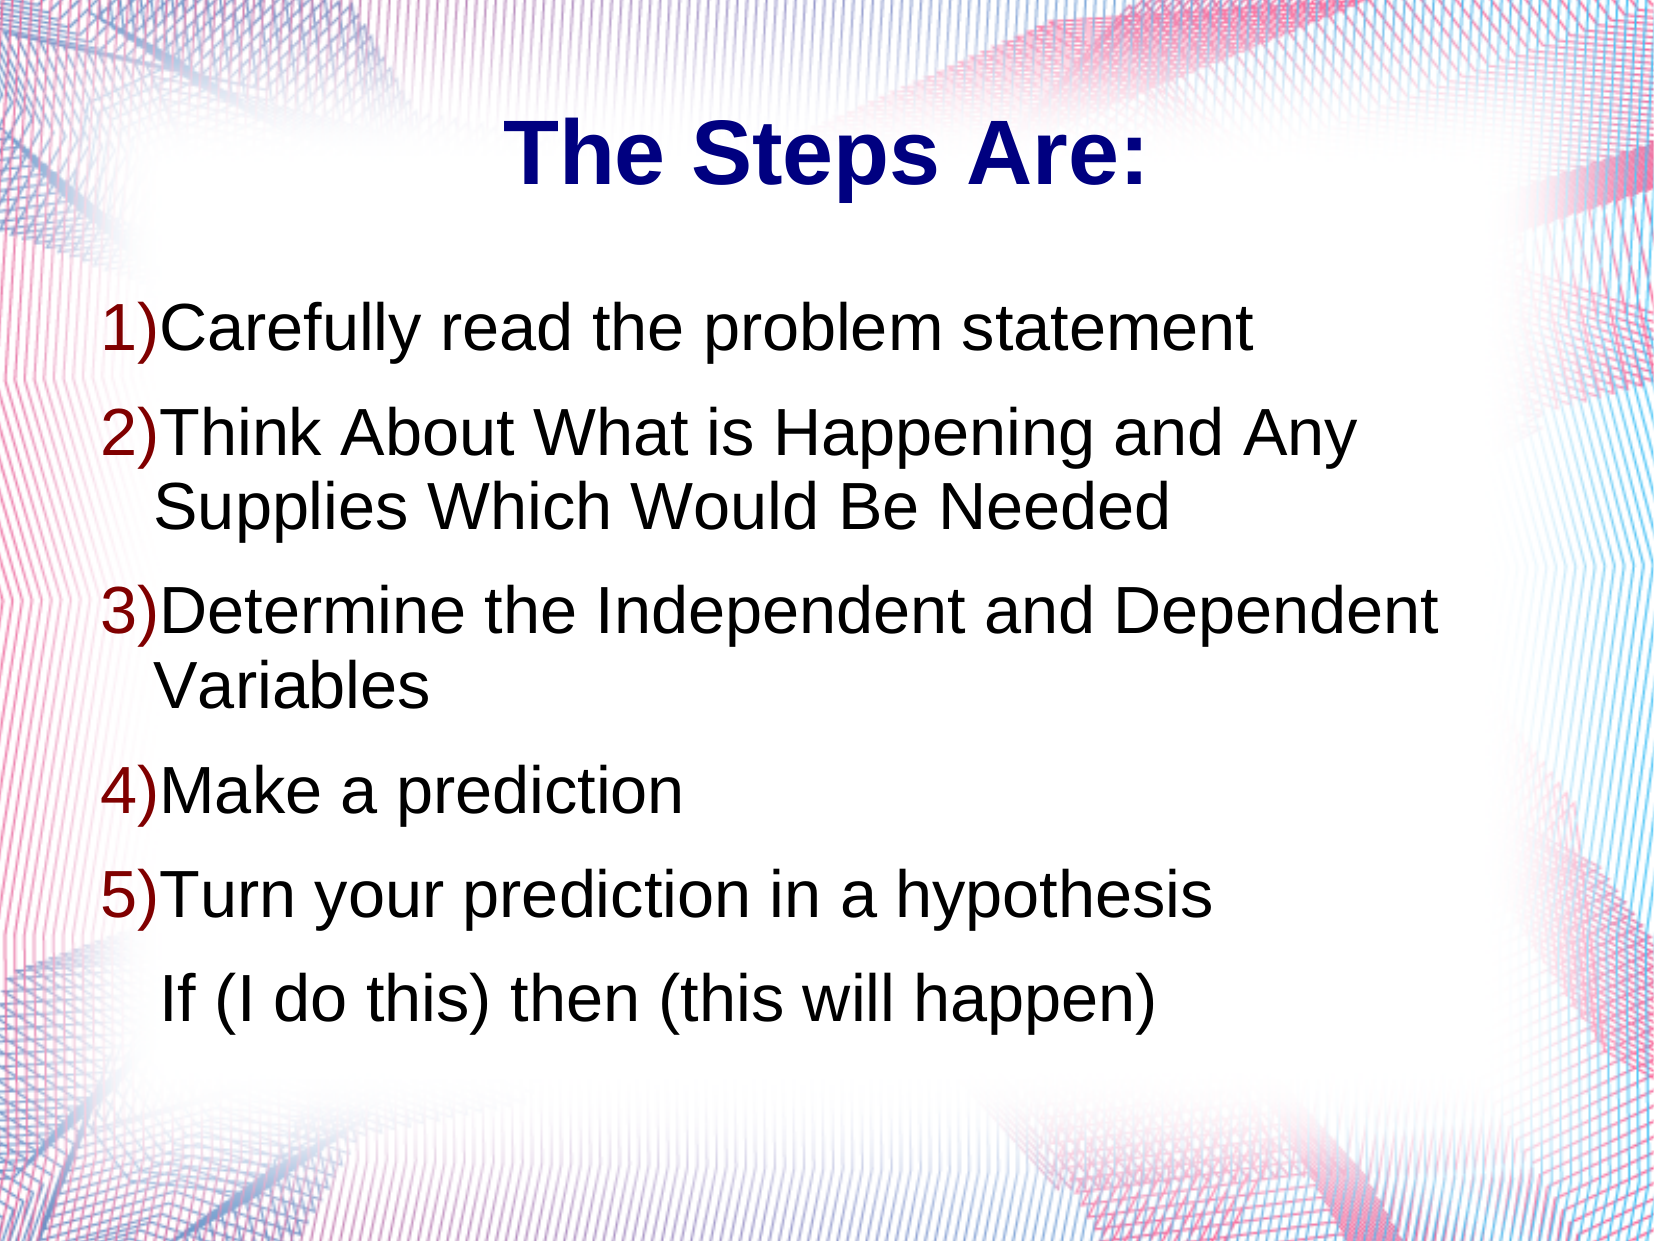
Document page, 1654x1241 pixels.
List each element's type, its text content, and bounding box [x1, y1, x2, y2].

list Carefully read the problem statement Think About What is Happening and Any Supplies Which Would Be Needed Determine the Independent and Dependent Variables Make a prediction Turn your prediction in a hypothesis If (I do this) then (this will happen) [82, 290, 1571, 1109]
picture [0, 0, 1654, 1241]
title The Steps Are: [82, 49, 1571, 257]
